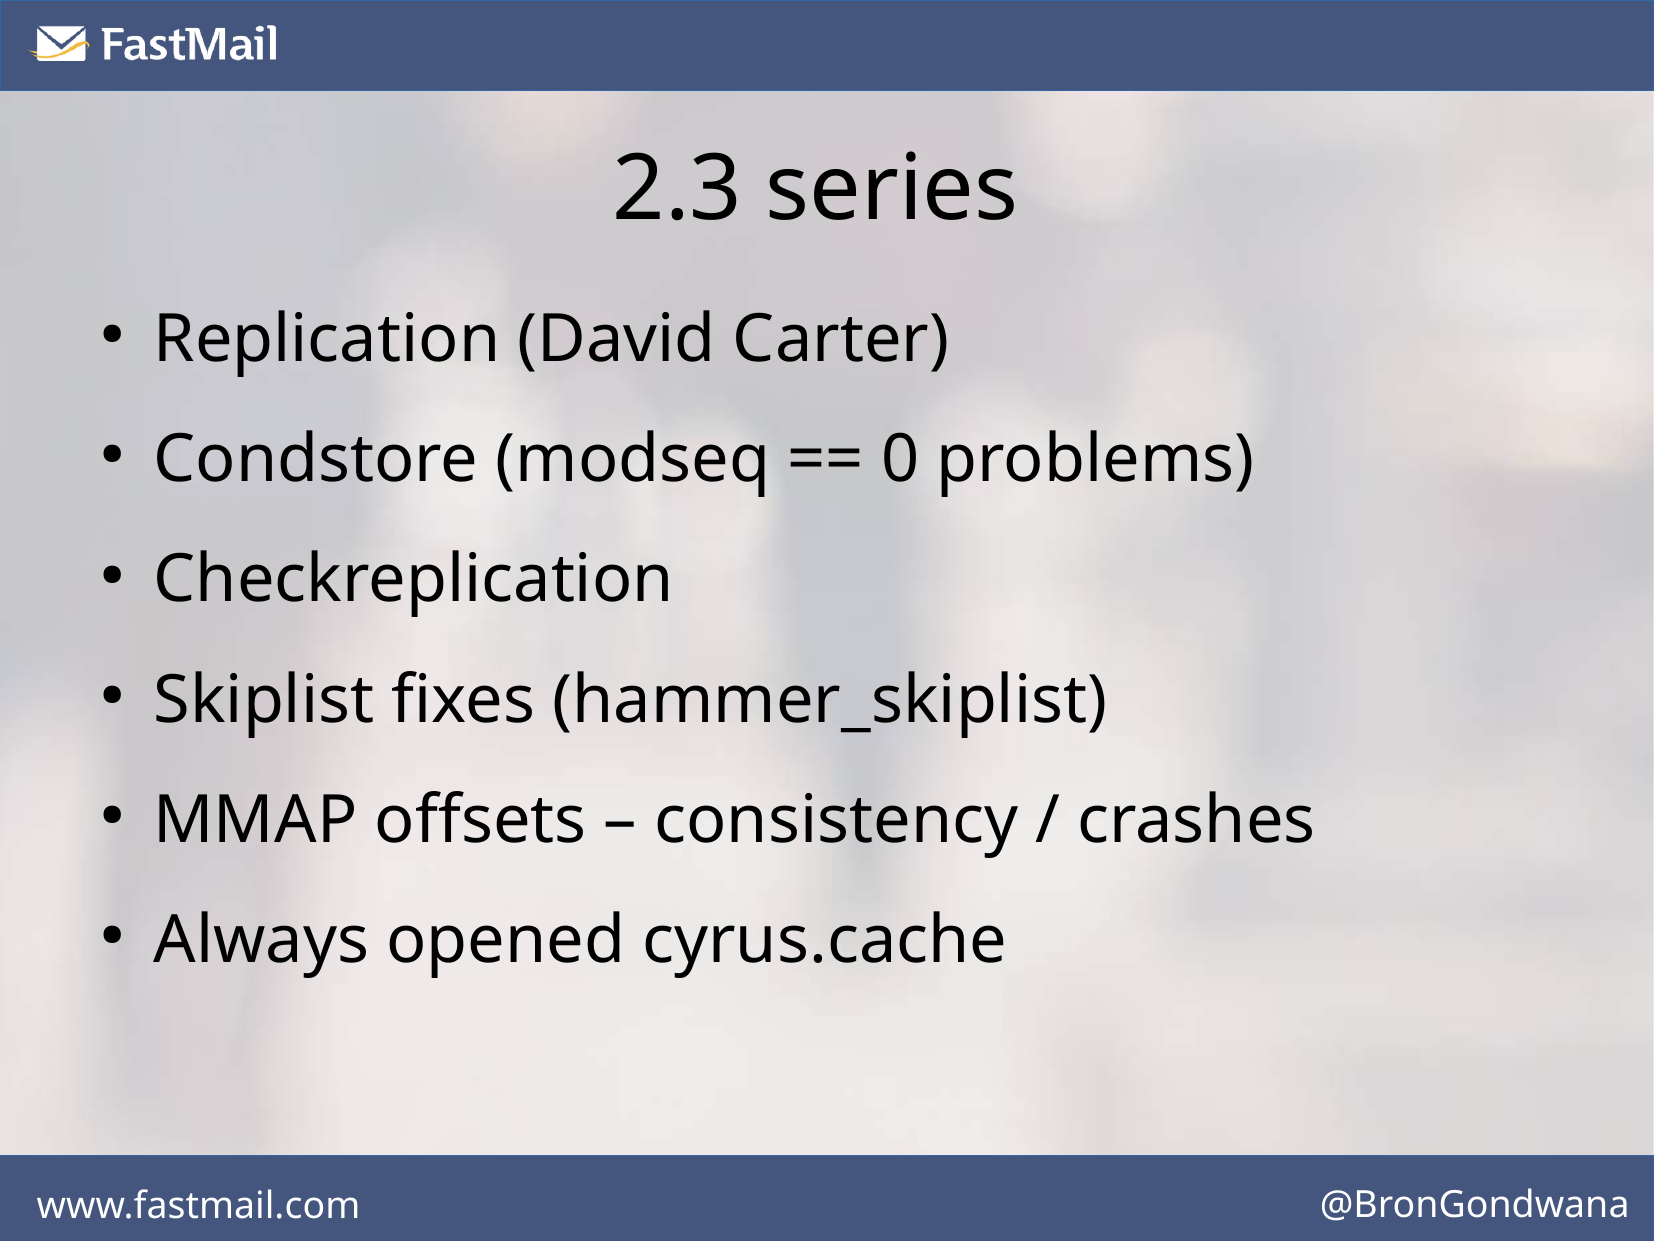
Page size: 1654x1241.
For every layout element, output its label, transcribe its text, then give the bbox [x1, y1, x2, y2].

title 2.3 series [71, 101, 1561, 267]
list Replication (David Carter) Condstore (modseq == 0 problems) Checkreplication Skiplist fixes (hammer_skiplist) MMAP offsets – consistency / crashes Always opened cyrus.cache [82, 290, 1571, 1010]
picture [0, 91, 1654, 1155]
picture [26, 8, 302, 78]
